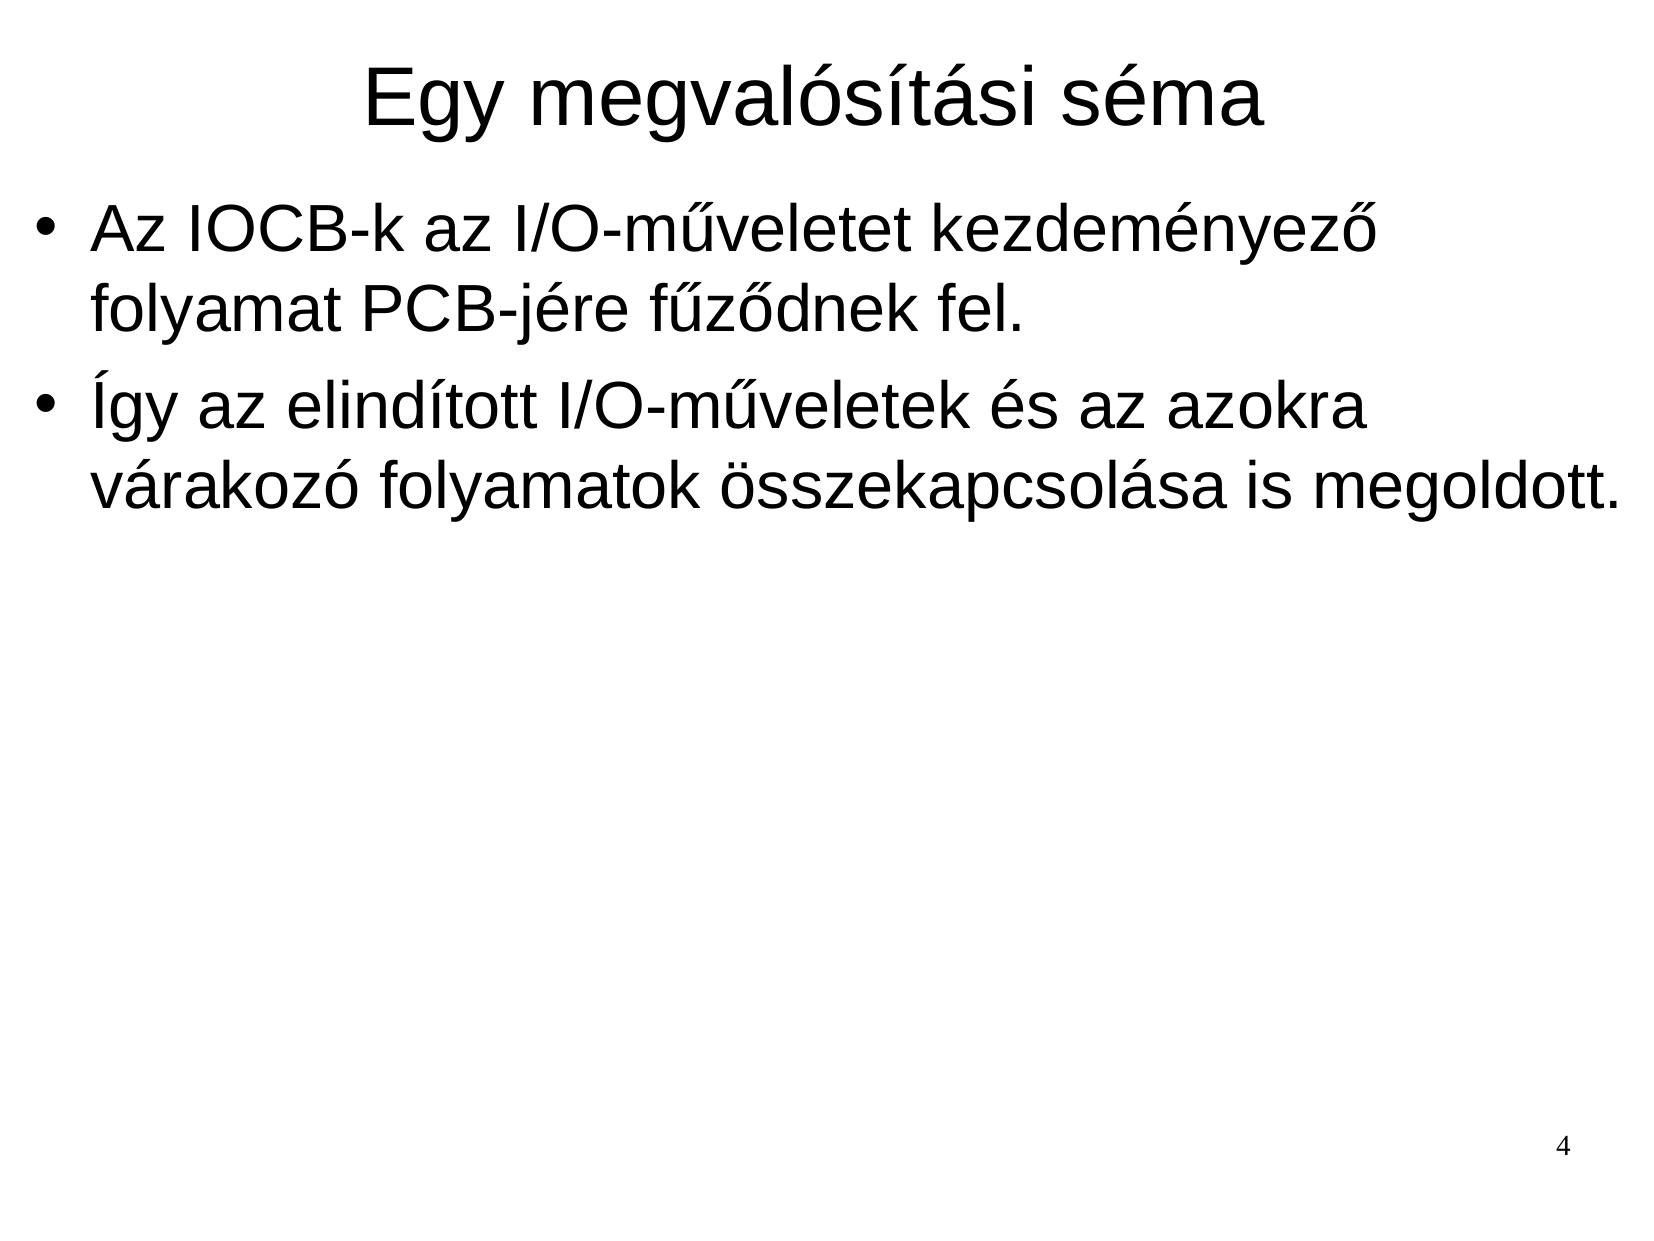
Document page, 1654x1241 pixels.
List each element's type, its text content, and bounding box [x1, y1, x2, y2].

title Egy megvalósítási séma [136, 20, 1491, 165]
list Az IOCB-k az I/O-műveletet kezdeményező folyamat PCB-jére fűződnek fel. Így az elindított I/O-műveletek és az azokra várakozó folyamatok összekapcsolása is megoldott. [19, 177, 1654, 1220]
